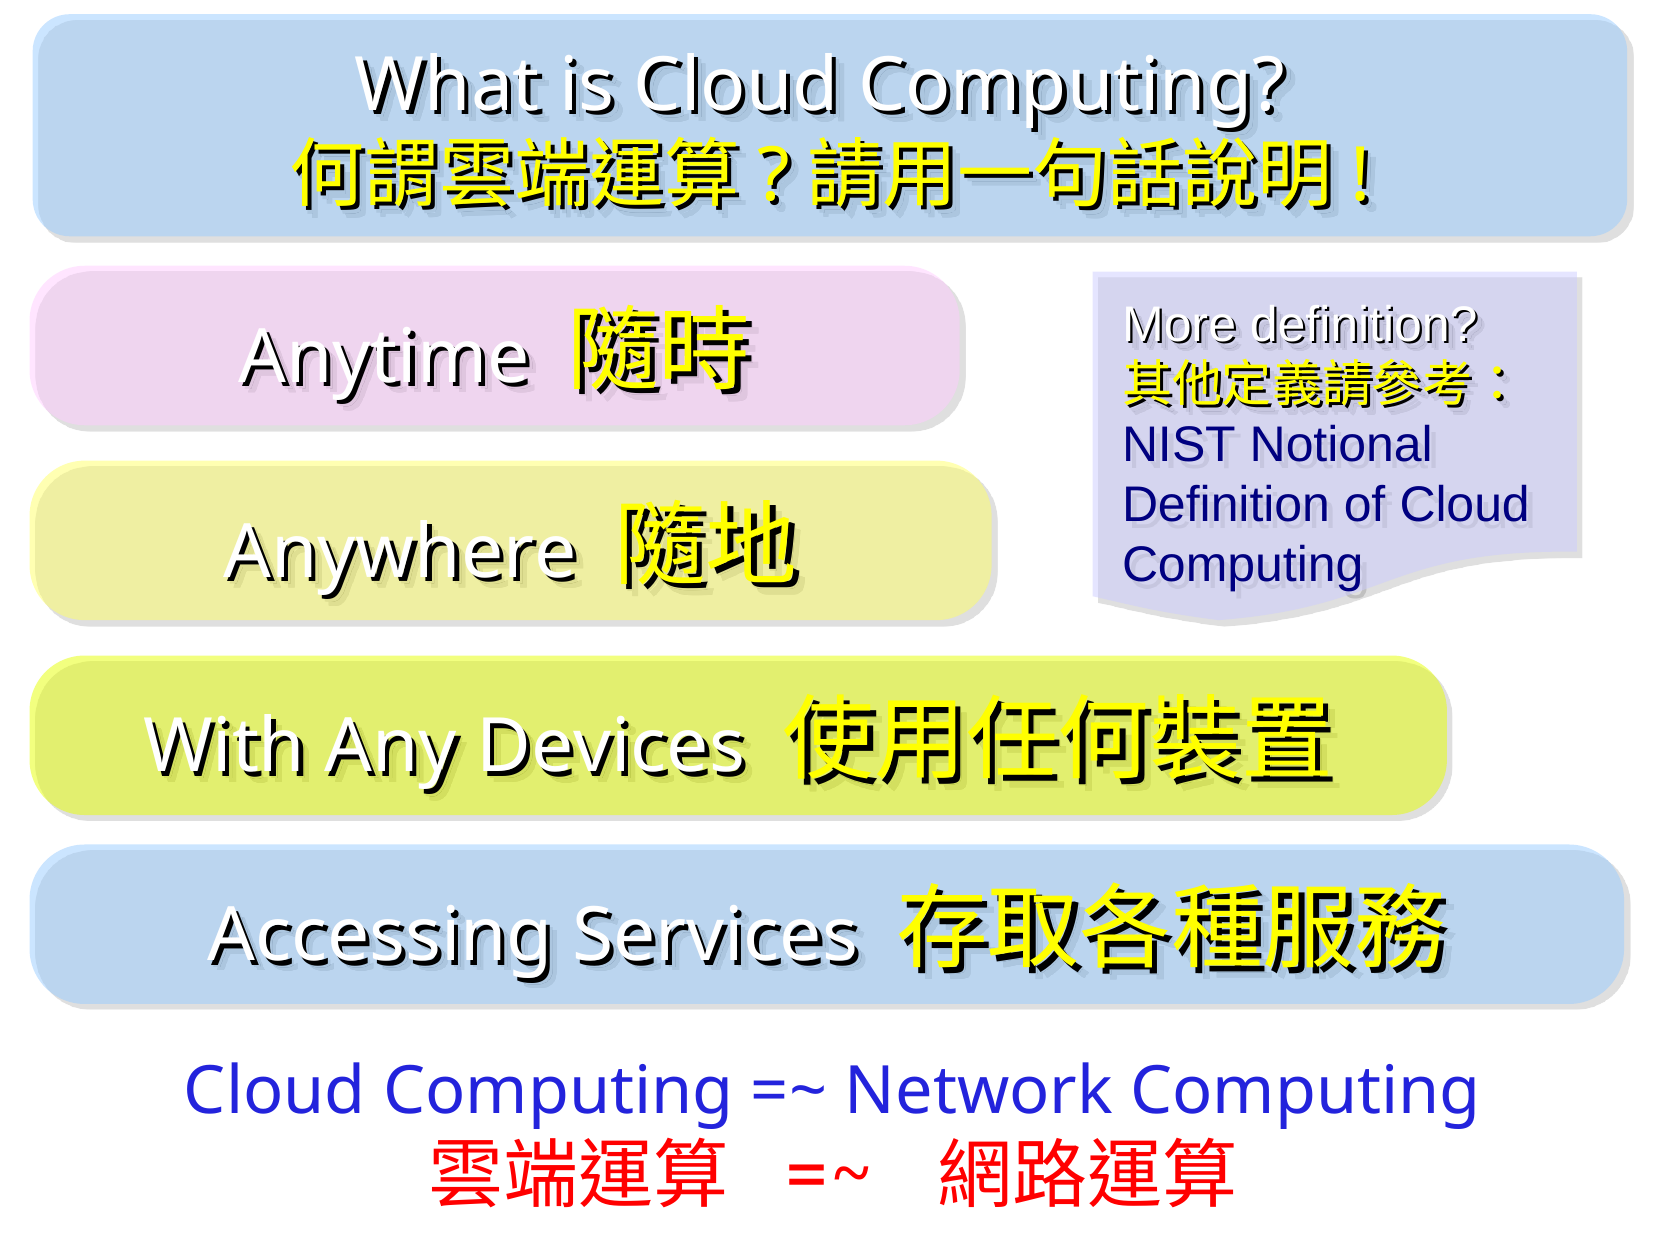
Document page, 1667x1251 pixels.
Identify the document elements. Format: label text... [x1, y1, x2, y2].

text_box More definition? 其他定義請參考：NIST Notional Definition of Cloud Computing [1092, 271, 1577, 621]
text_box Accessing Services 存取各種服務 [29, 844, 1625, 1004]
text_box Anywhere 隨地 [29, 460, 992, 621]
text_box Anytime 隨時 [29, 265, 960, 426]
text_box With Any Devices 使用任何裝置 [29, 655, 1447, 816]
text_box What is Cloud Computing? 何謂雲端運算?請用一句話說明! [32, 14, 1628, 237]
text_box Cloud Computing =~ Network Computing 雲端運算 =~ 網路運算 [0, 1039, 1667, 1225]
